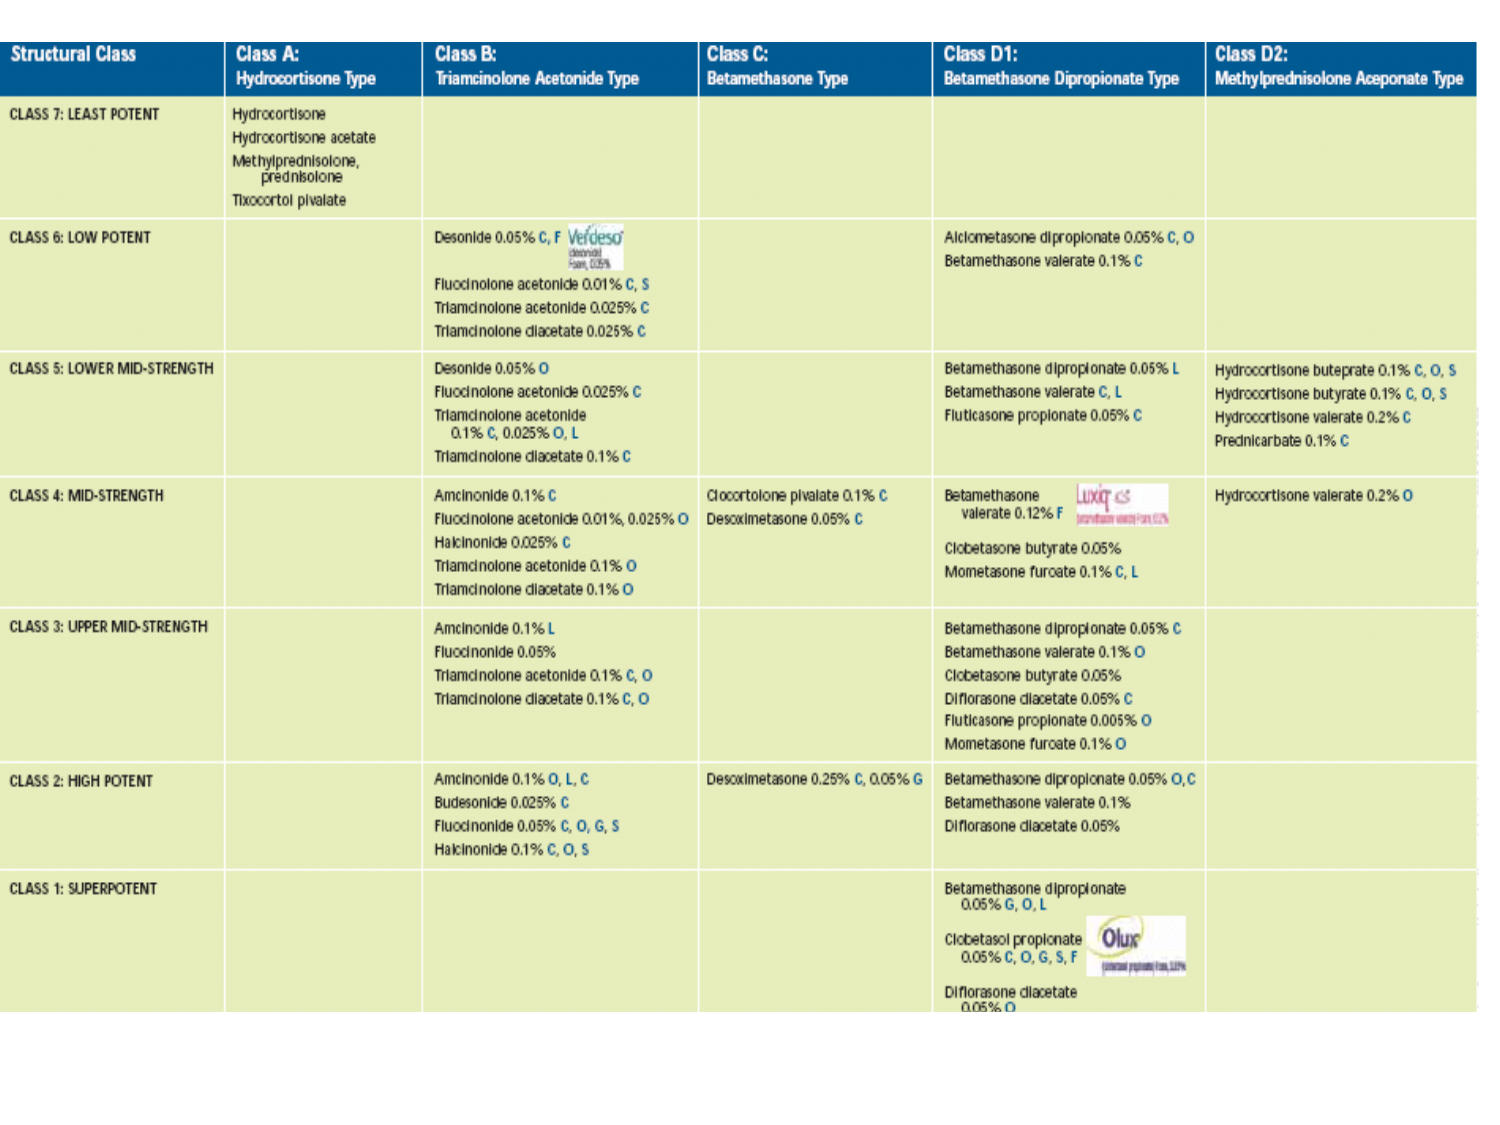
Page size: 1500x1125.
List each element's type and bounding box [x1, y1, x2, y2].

picture [0, 42, 1479, 1012]
